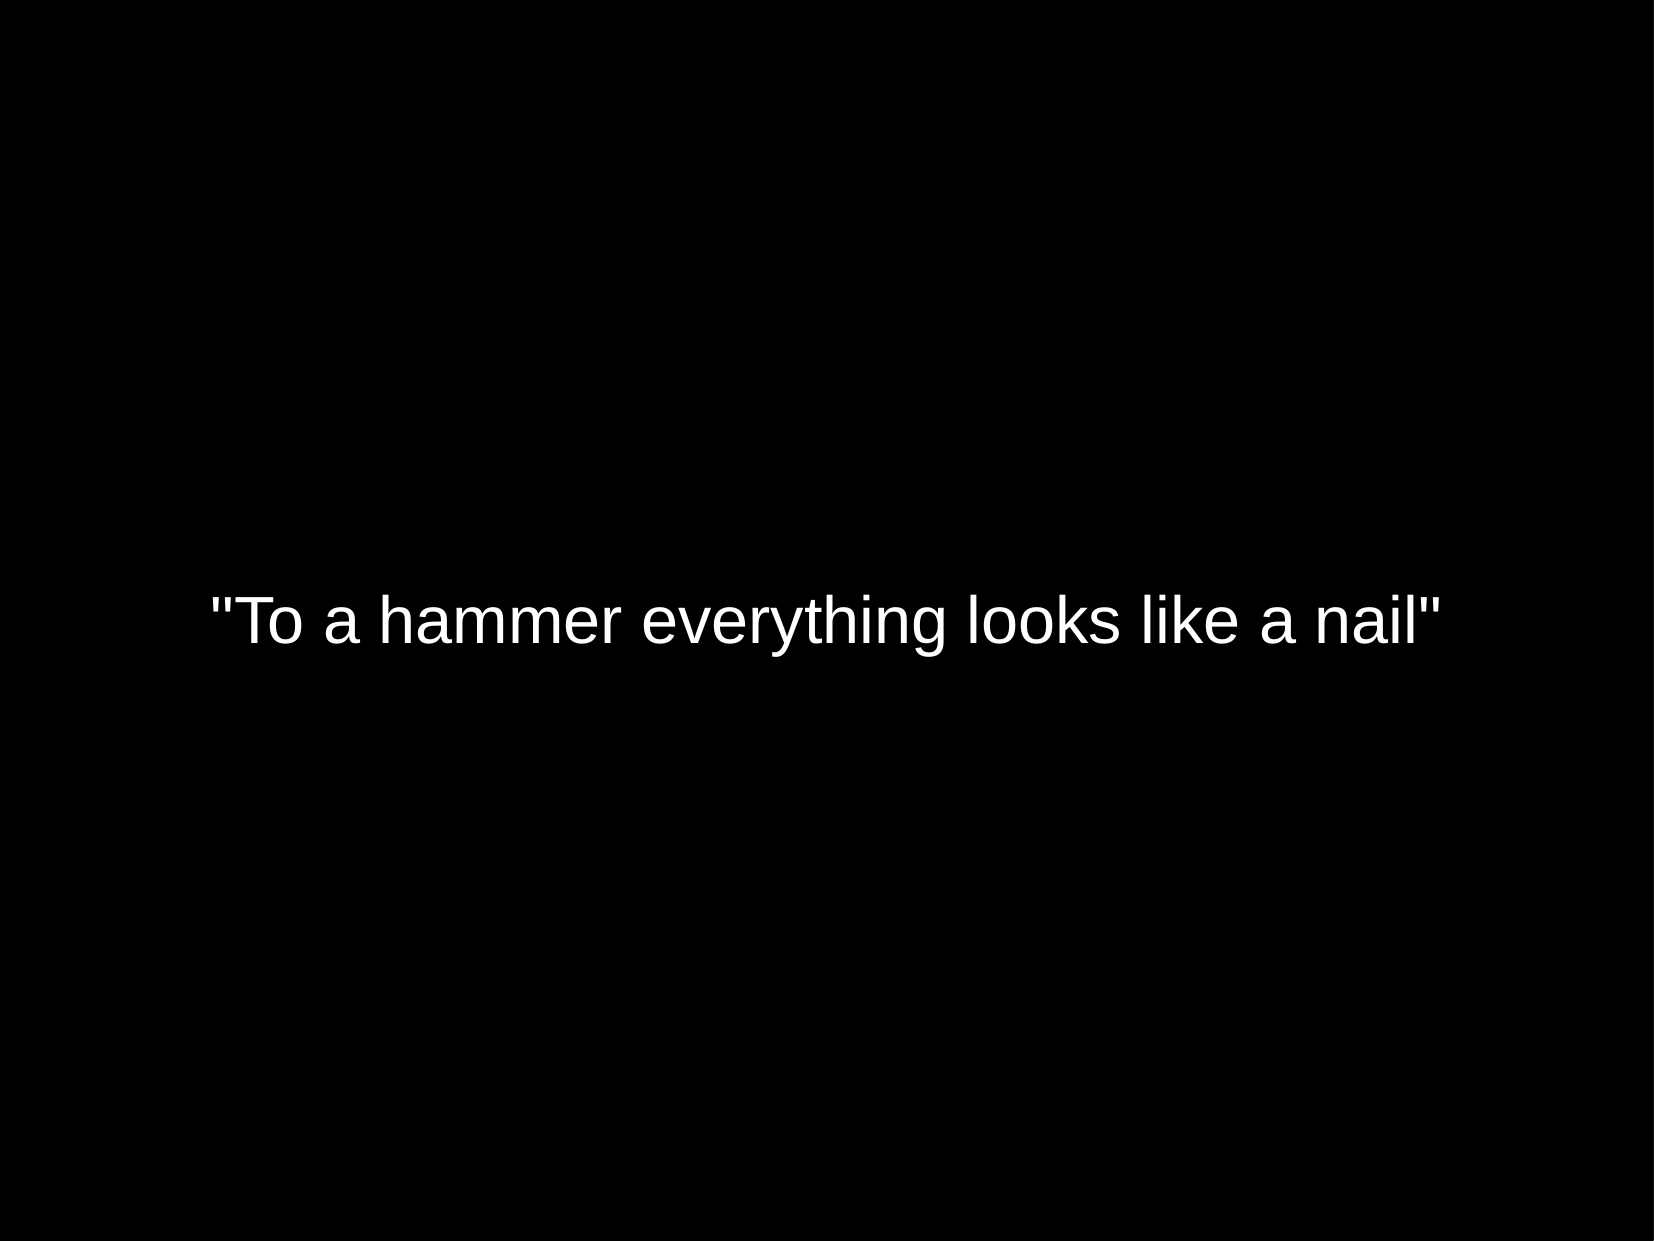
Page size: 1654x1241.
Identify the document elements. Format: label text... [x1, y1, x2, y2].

subtitle "To a hammer everything looks like a nail" [82, 0, 1571, 1241]
